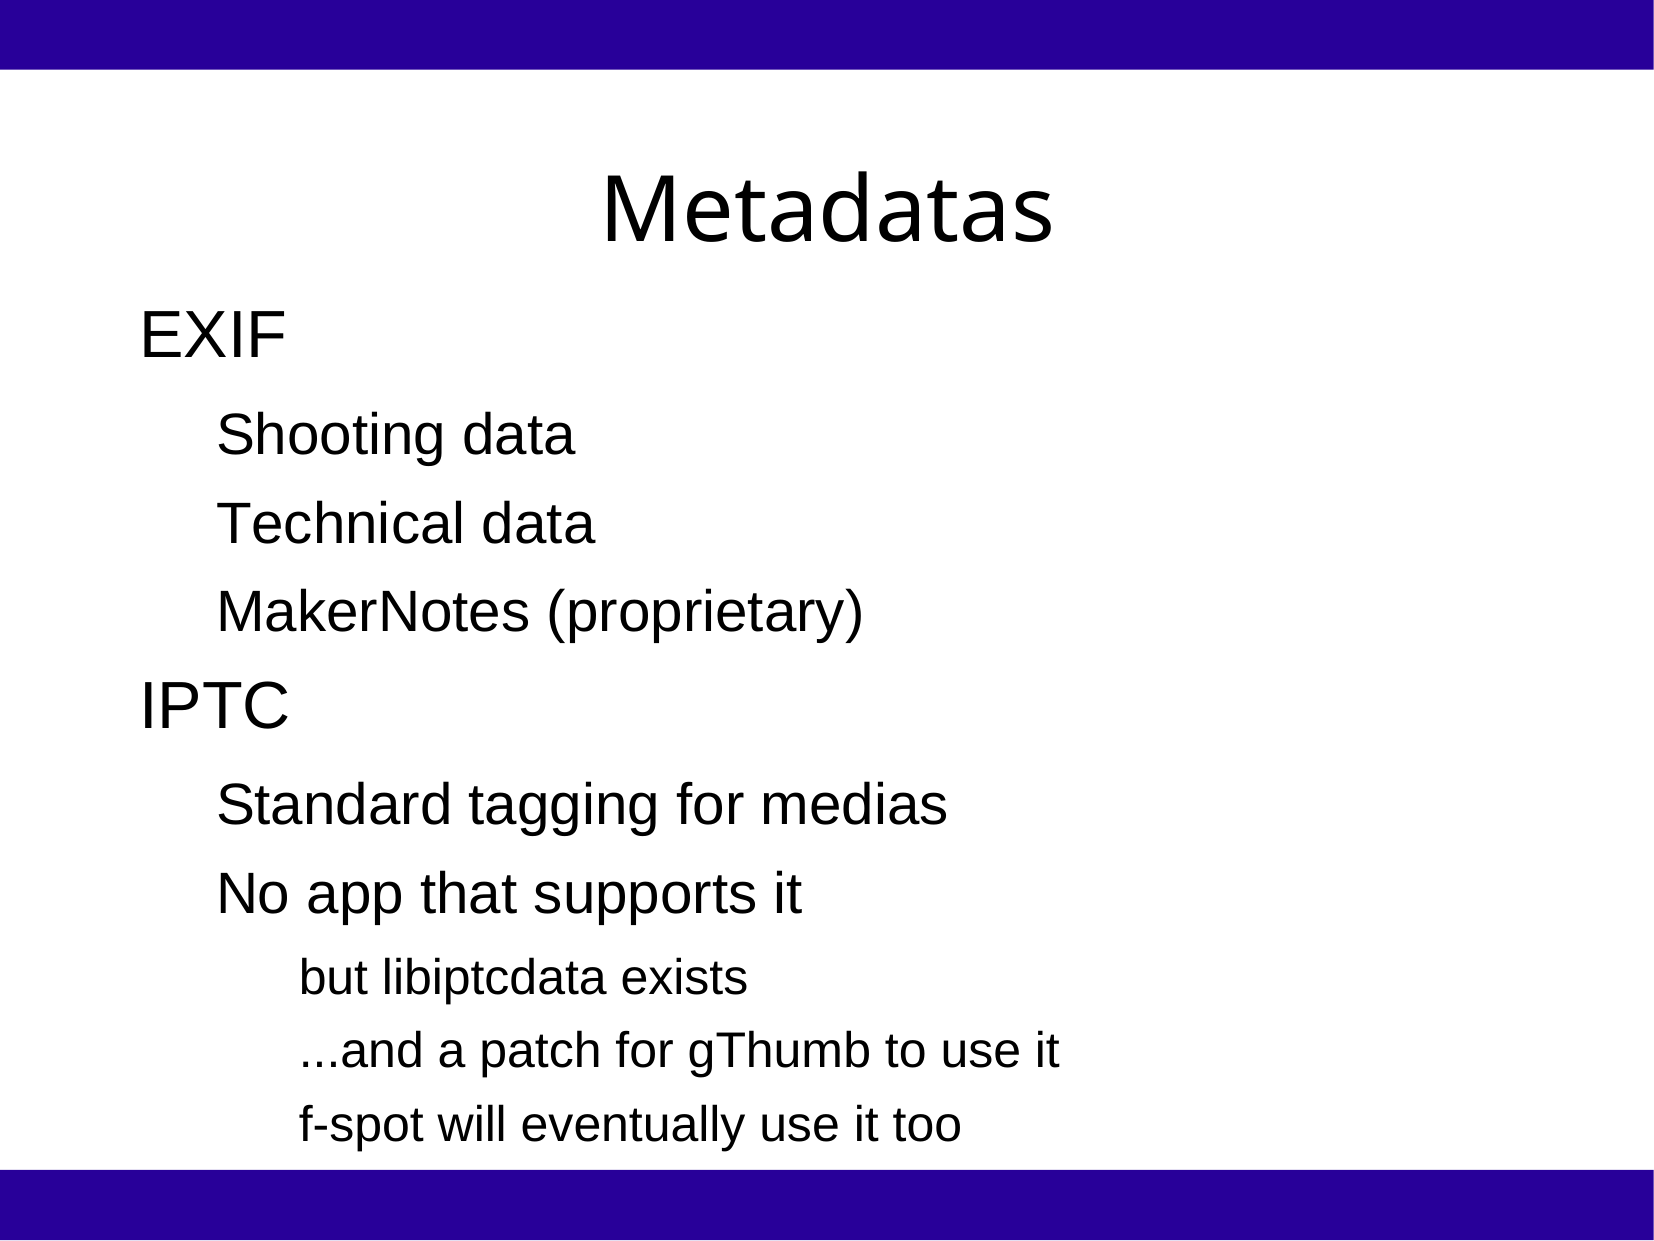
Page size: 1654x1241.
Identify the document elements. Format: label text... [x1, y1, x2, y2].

list EXIF Shooting data Technical data MakerNotes (proprietary) IPTC Standard tagging for medias No app that supports it but libiptcdata exists ...and a patch for gThumb to use it f-spot will eventually use it too [121, 297, 1514, 1225]
title Metadatas [121, 102, 1534, 311]
